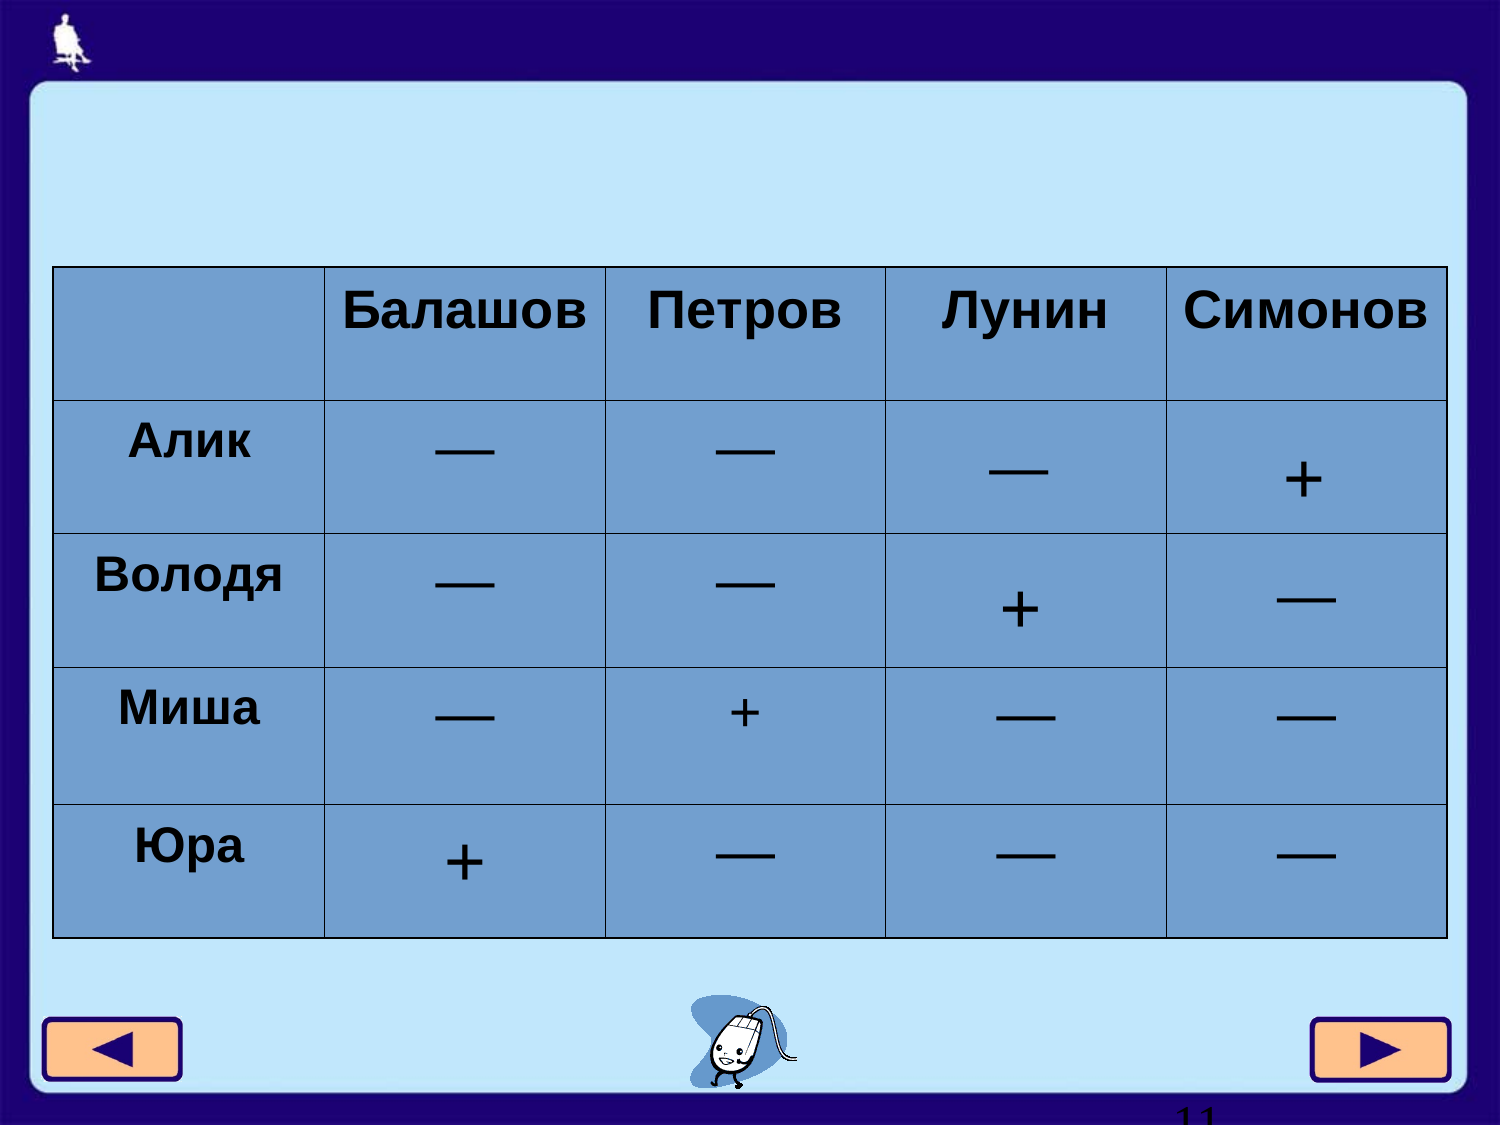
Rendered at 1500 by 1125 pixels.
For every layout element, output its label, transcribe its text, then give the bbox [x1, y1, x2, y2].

table_cell — [606, 805, 885, 937]
text_box + [984, 551, 1057, 658]
table_cell — [325, 401, 605, 533]
table_cell [1167, 401, 1446, 533]
text_box + [1267, 421, 1341, 528]
text_box — [974, 420, 1063, 507]
table_cell [1167, 534, 1446, 667]
table_cell + [606, 668, 885, 804]
table_cell Юра [54, 805, 324, 937]
text_box <номер> [1158, 1082, 1471, 1125]
table_cell — [1167, 668, 1446, 804]
table_cell [886, 401, 1166, 533]
table_header Симонов [1167, 268, 1446, 400]
table_header [54, 268, 324, 400]
table_cell [886, 534, 1166, 667]
picture [0, 0, 1500, 1125]
table_header Балашов [325, 268, 605, 400]
table_cell — [1167, 805, 1446, 937]
text_box — [1262, 548, 1351, 634]
table_cell Миша [54, 668, 324, 804]
table_cell — [606, 534, 885, 667]
table_cell — [886, 668, 1166, 804]
table_cell + [325, 805, 605, 937]
table_cell — [606, 401, 885, 533]
table_cell Володя [54, 534, 324, 667]
table_cell — [325, 668, 605, 804]
table_header Петров [606, 268, 885, 400]
table_cell — [325, 534, 605, 667]
table_cell — [886, 805, 1166, 937]
table_header Лунин [886, 268, 1166, 400]
table_cell Алик [54, 401, 324, 533]
